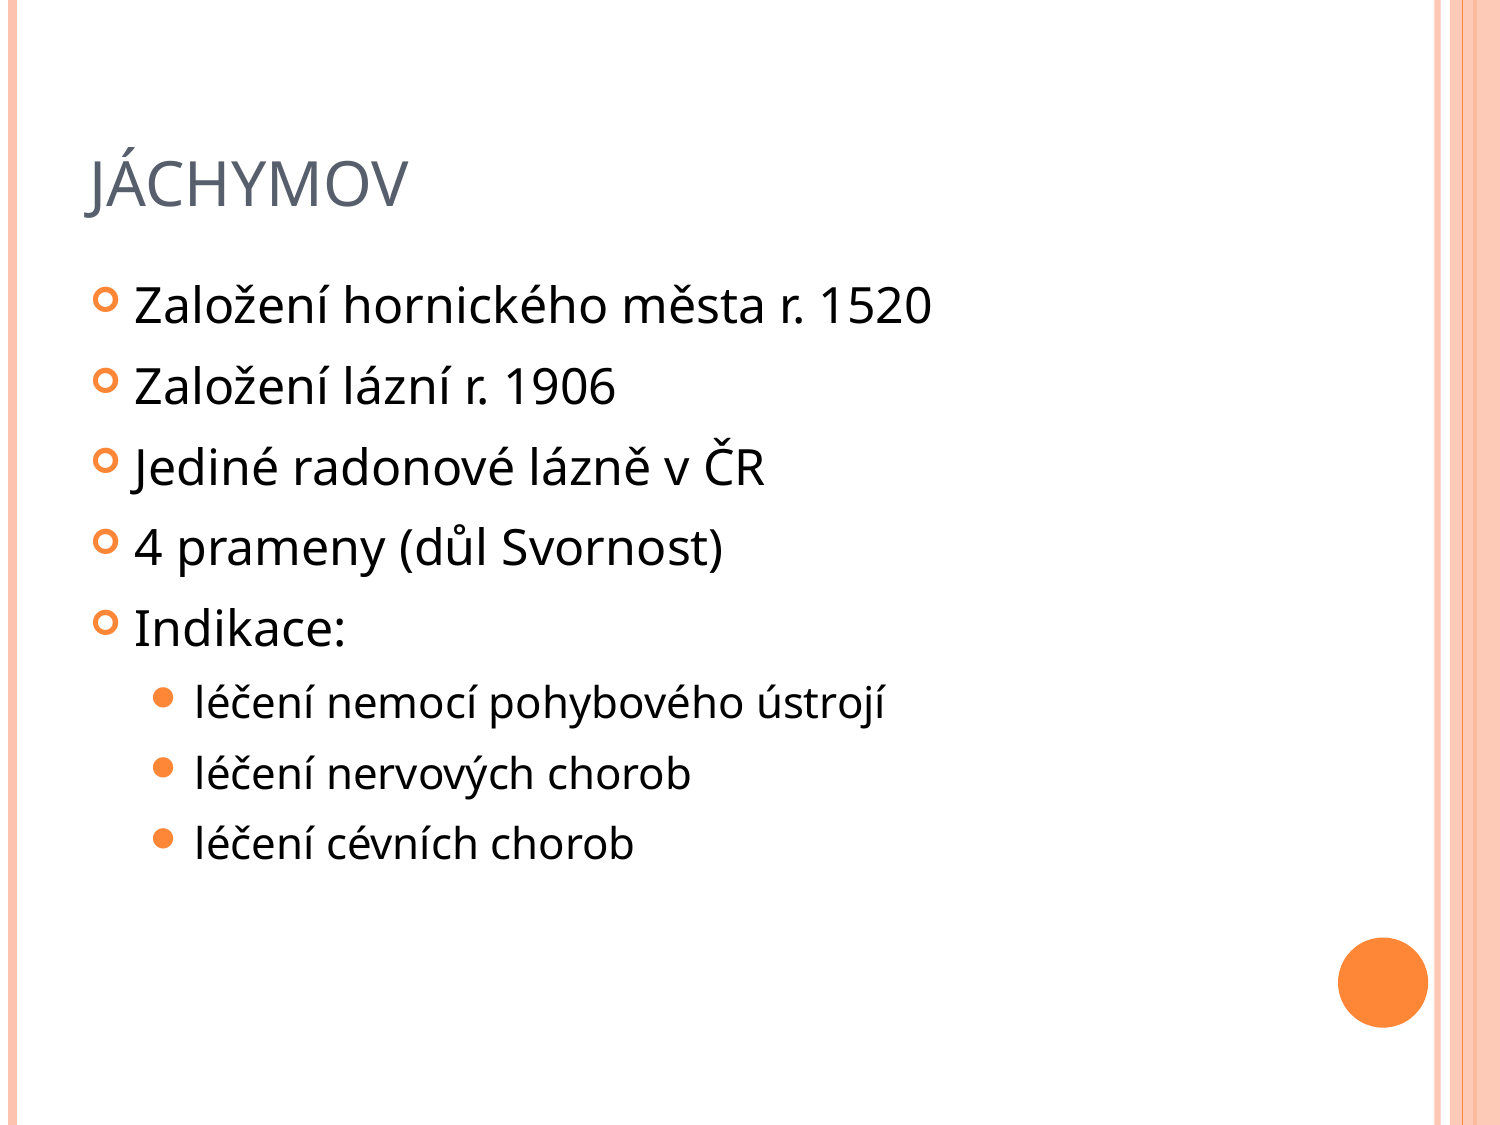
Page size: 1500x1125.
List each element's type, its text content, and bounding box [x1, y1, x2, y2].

title JÁCHYMOV [74, 44, 1300, 233]
list Založení hornického města r. 1520 Založení lázní r. 1906 Jediné radonové lázně v ČR 4 prameny (důl Svornost) Indikace: léčení nemocí pohybového ústrojí léčení nervových chorob léčení cévních chorob [74, 262, 1300, 1063]
